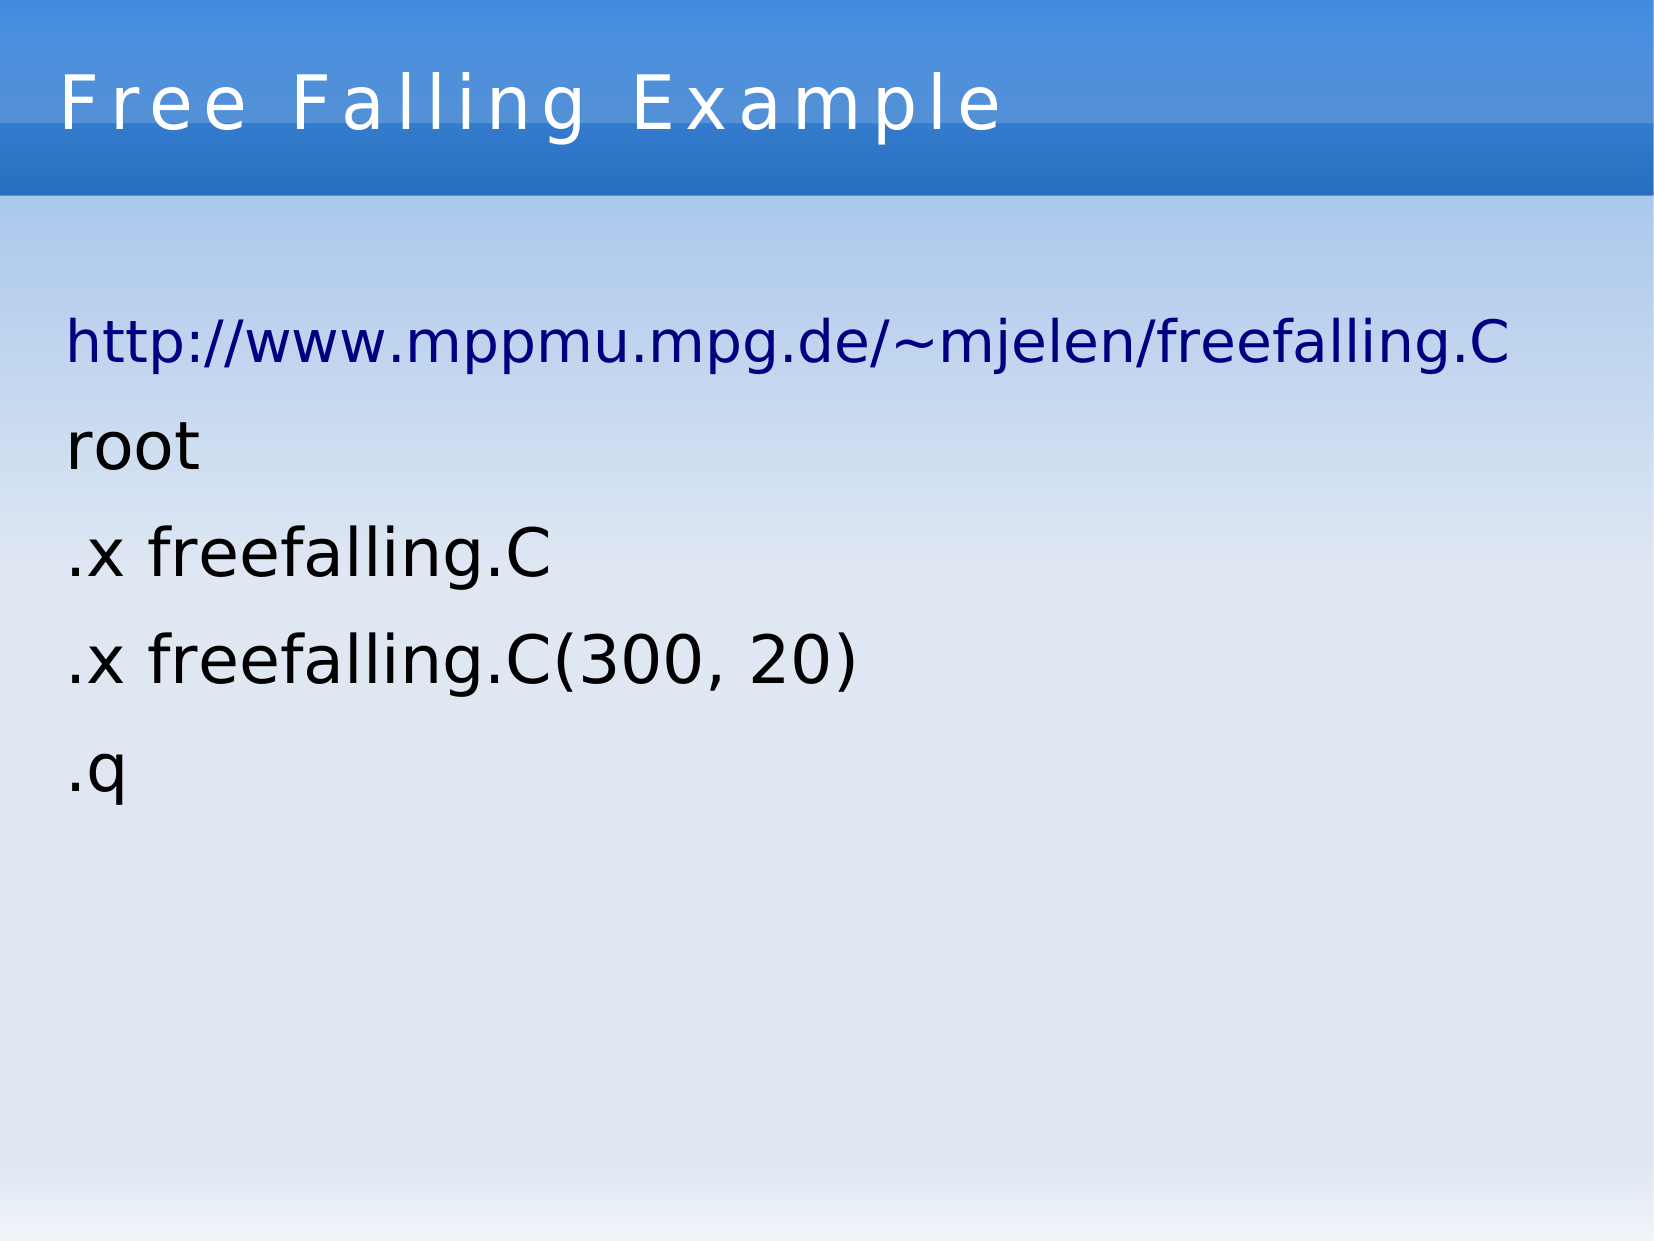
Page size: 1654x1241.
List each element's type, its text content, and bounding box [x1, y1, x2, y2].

list http://www.mppmu.mpg.de/~mjelen/freefalling.C root .x freefalling.C .x freefalling.C(300, 20) .q [74, 300, 1613, 1119]
picture [0, 0, 1654, 1241]
title Free Falling Example [59, 29, 1270, 178]
